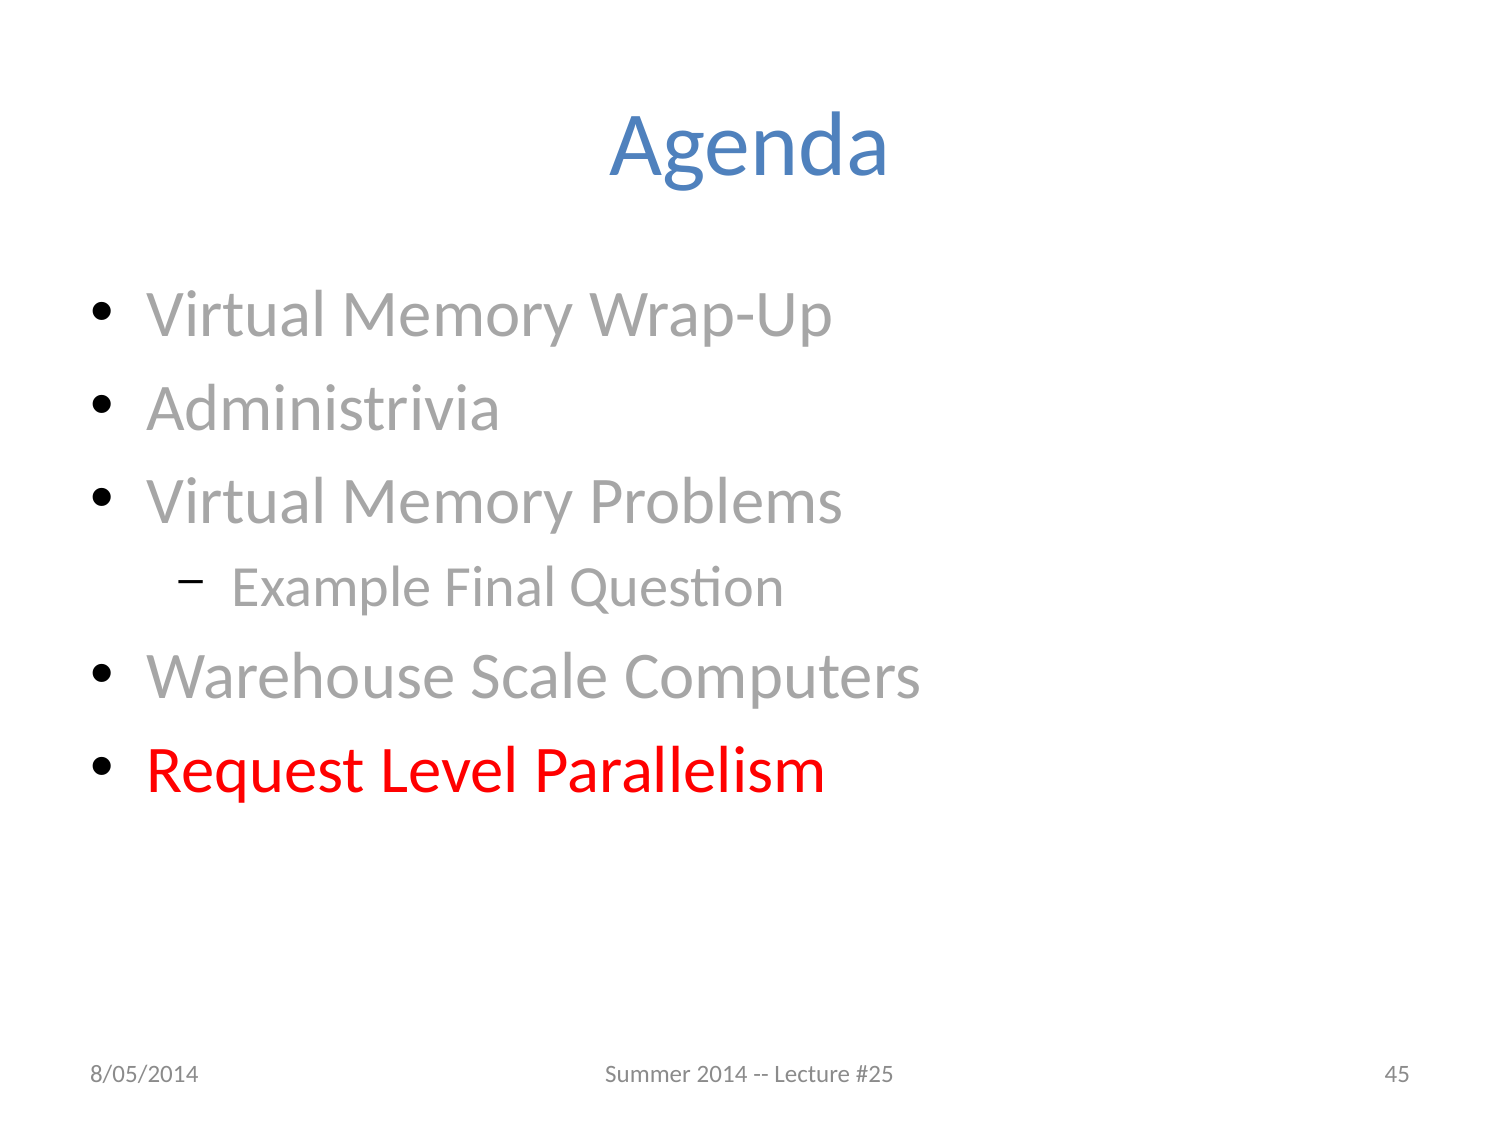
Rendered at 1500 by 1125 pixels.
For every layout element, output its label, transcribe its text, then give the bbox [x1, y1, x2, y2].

list Virtual Memory Wrap-Up Administrivia Virtual Memory Problems Example Final Question Warehouse Scale Computers Request Level Parallelism [75, 262, 1425, 1073]
footer Summer 2014 -- Lecture #25 [512, 1042, 988, 1103]
slide_number <number> [1074, 1042, 1425, 1103]
title Agenda [75, 45, 1425, 233]
slide_number 8/05/2014 [75, 1042, 425, 1103]
